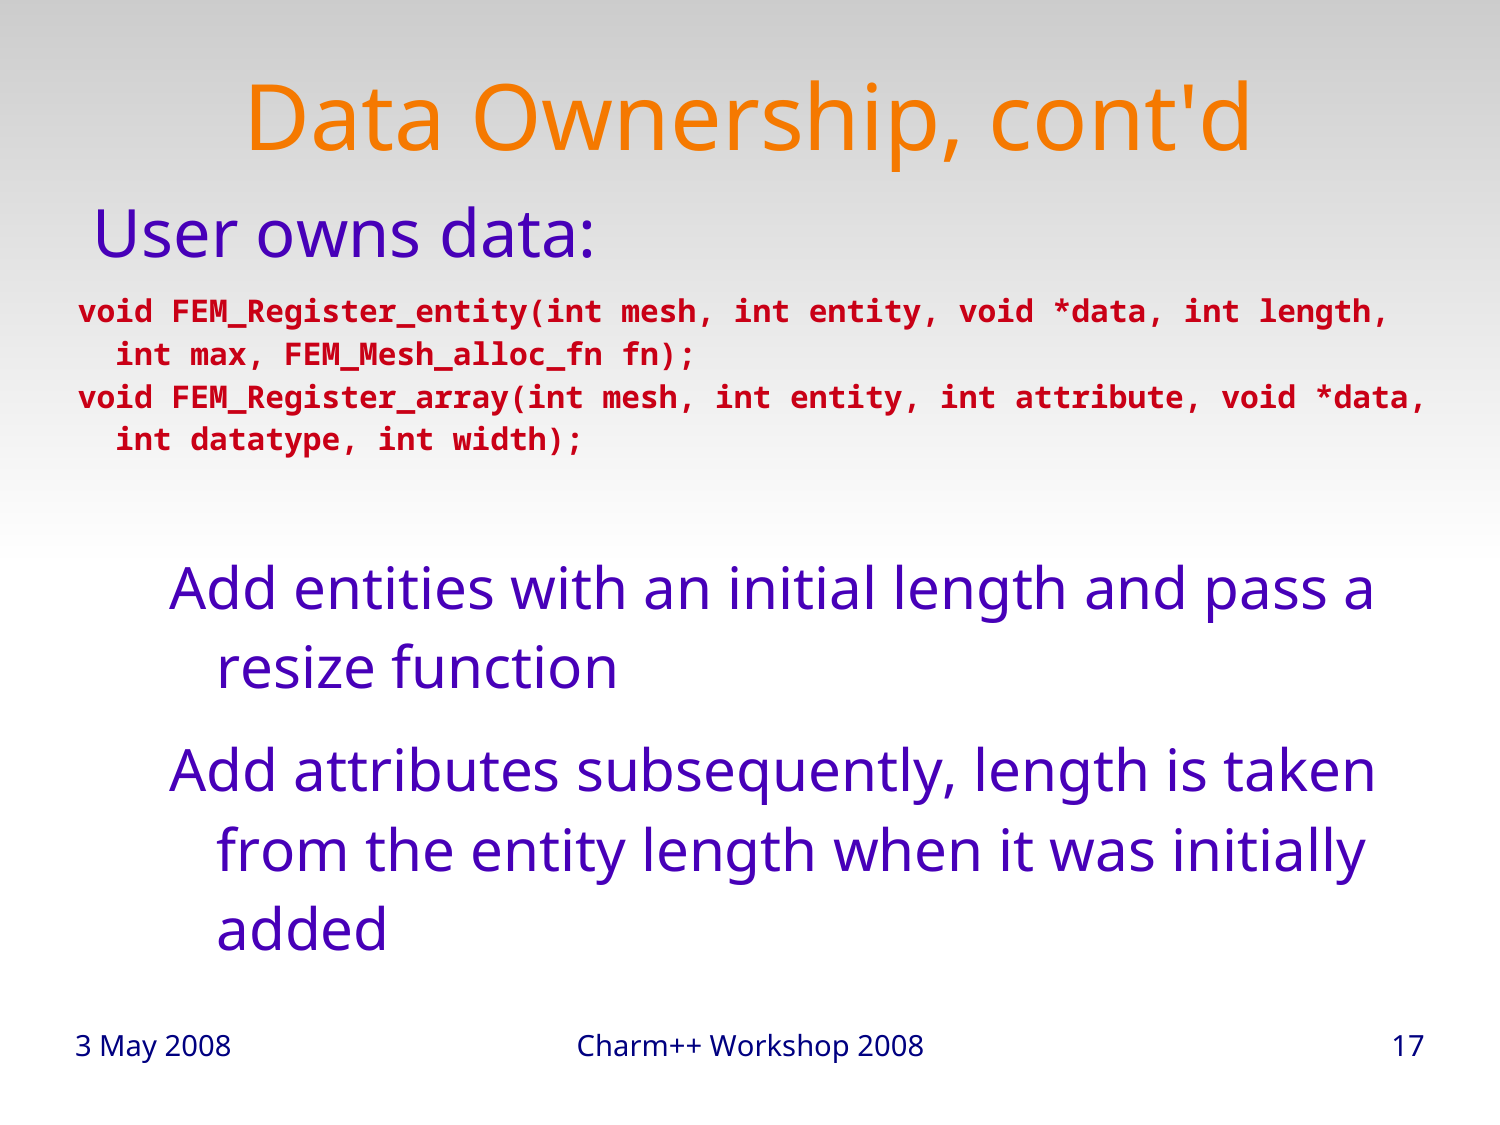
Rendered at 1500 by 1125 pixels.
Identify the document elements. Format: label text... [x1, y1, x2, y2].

text_box void FEM_Register_entity(int mesh, int entity, void *data, int length, int max, FEM_Mesh_alloc_fn fn); void FEM_Register_array(int mesh, int entity, int attribute, void *data, int datatype, int width); [63, 281, 1443, 483]
list User owns data: Add entities with an initial length and pass a resize function Add attributes subsequently, length is taken from the entity length when it was initially added [75, 186, 1425, 281]
title Data Ownership, cont'd [75, 28, 1425, 186]
list User owns data: Add entities with an initial length and pass a resize function Add attributes subsequently, length is taken from the entity length when it was initially added [75, 483, 1425, 972]
